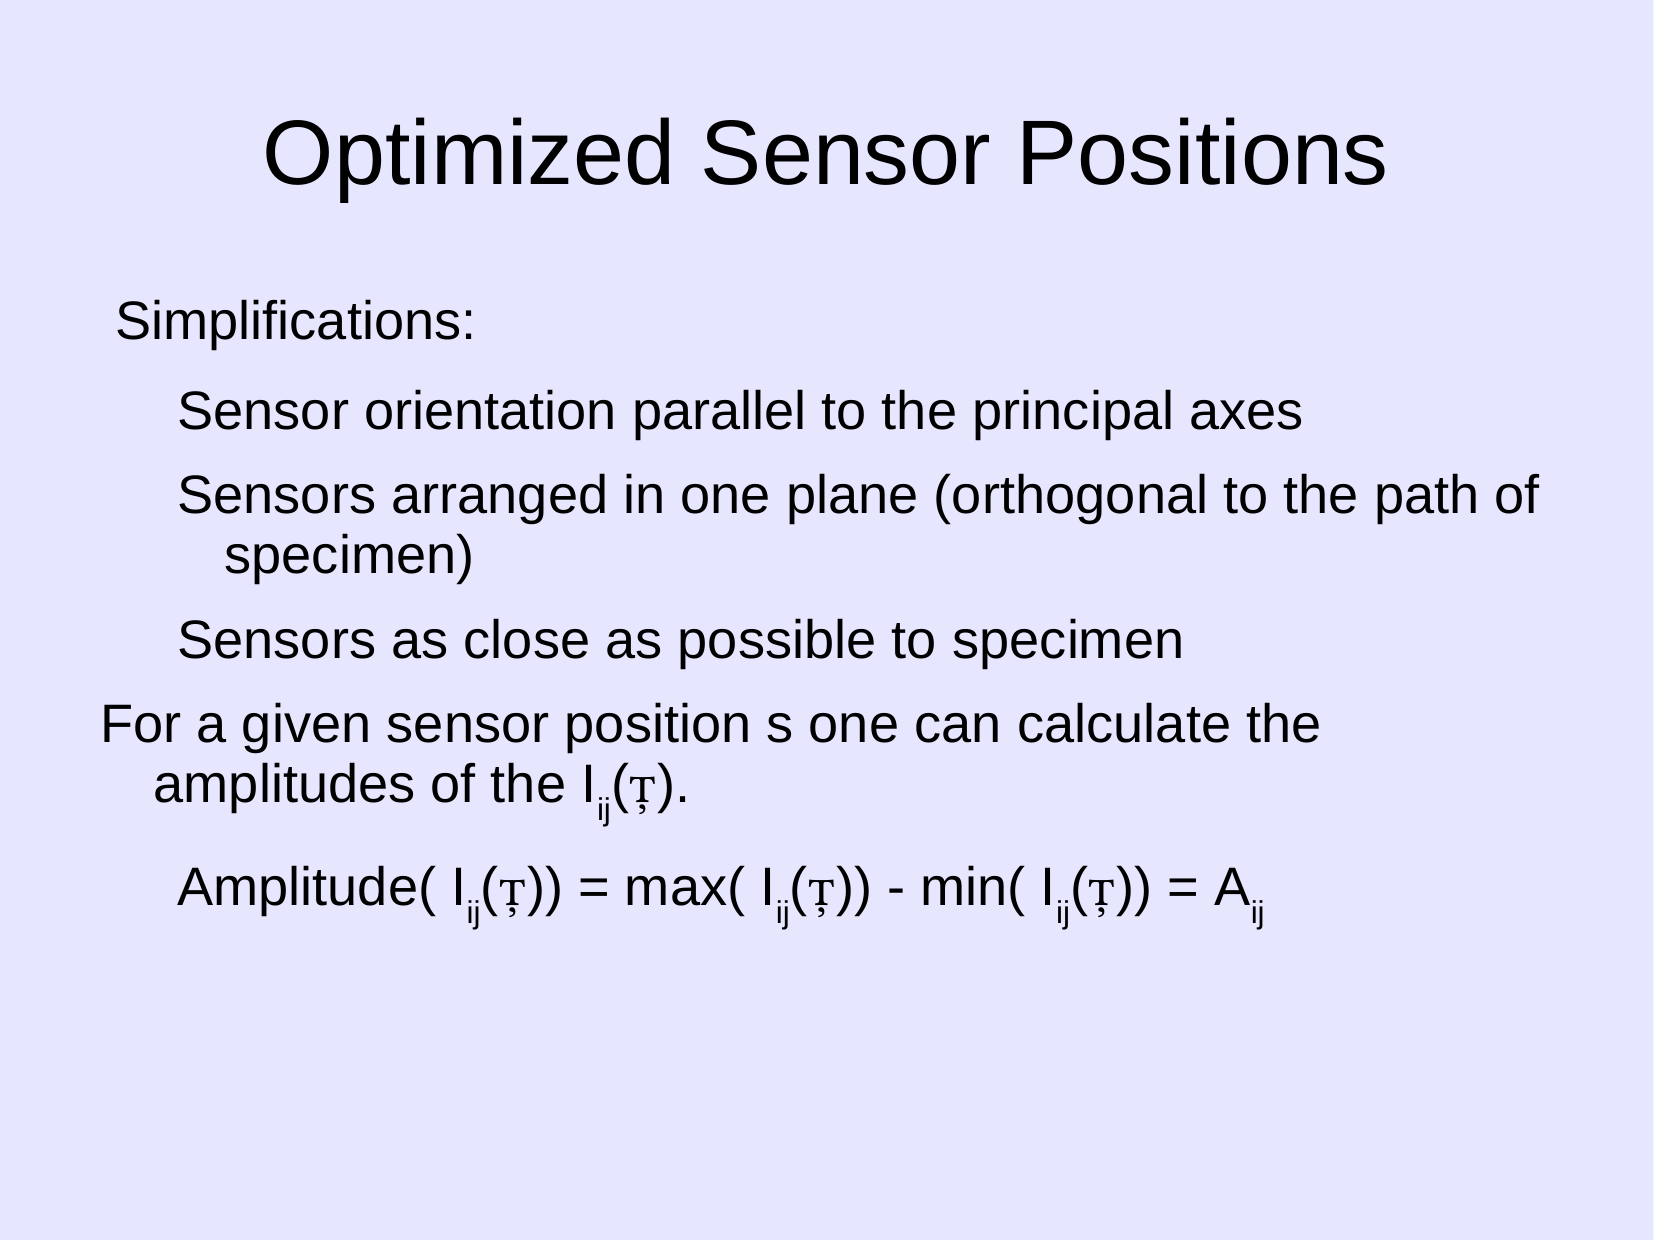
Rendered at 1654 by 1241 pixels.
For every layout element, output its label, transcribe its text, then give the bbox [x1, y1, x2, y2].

list Simplifications: Sensor orientation parallel to the principal axes Sensors arranged in one plane (orthogonal to the path of specimen) Sensors as close as possible to specimen For a given sensor position s one can calculate the amplitudes of the Iij(). Amplitude( Iij()) = max( Iij()) - min( Iij()) = Aij [82, 290, 1571, 1109]
title Optimized Sensor Positions [82, 49, 1571, 257]
